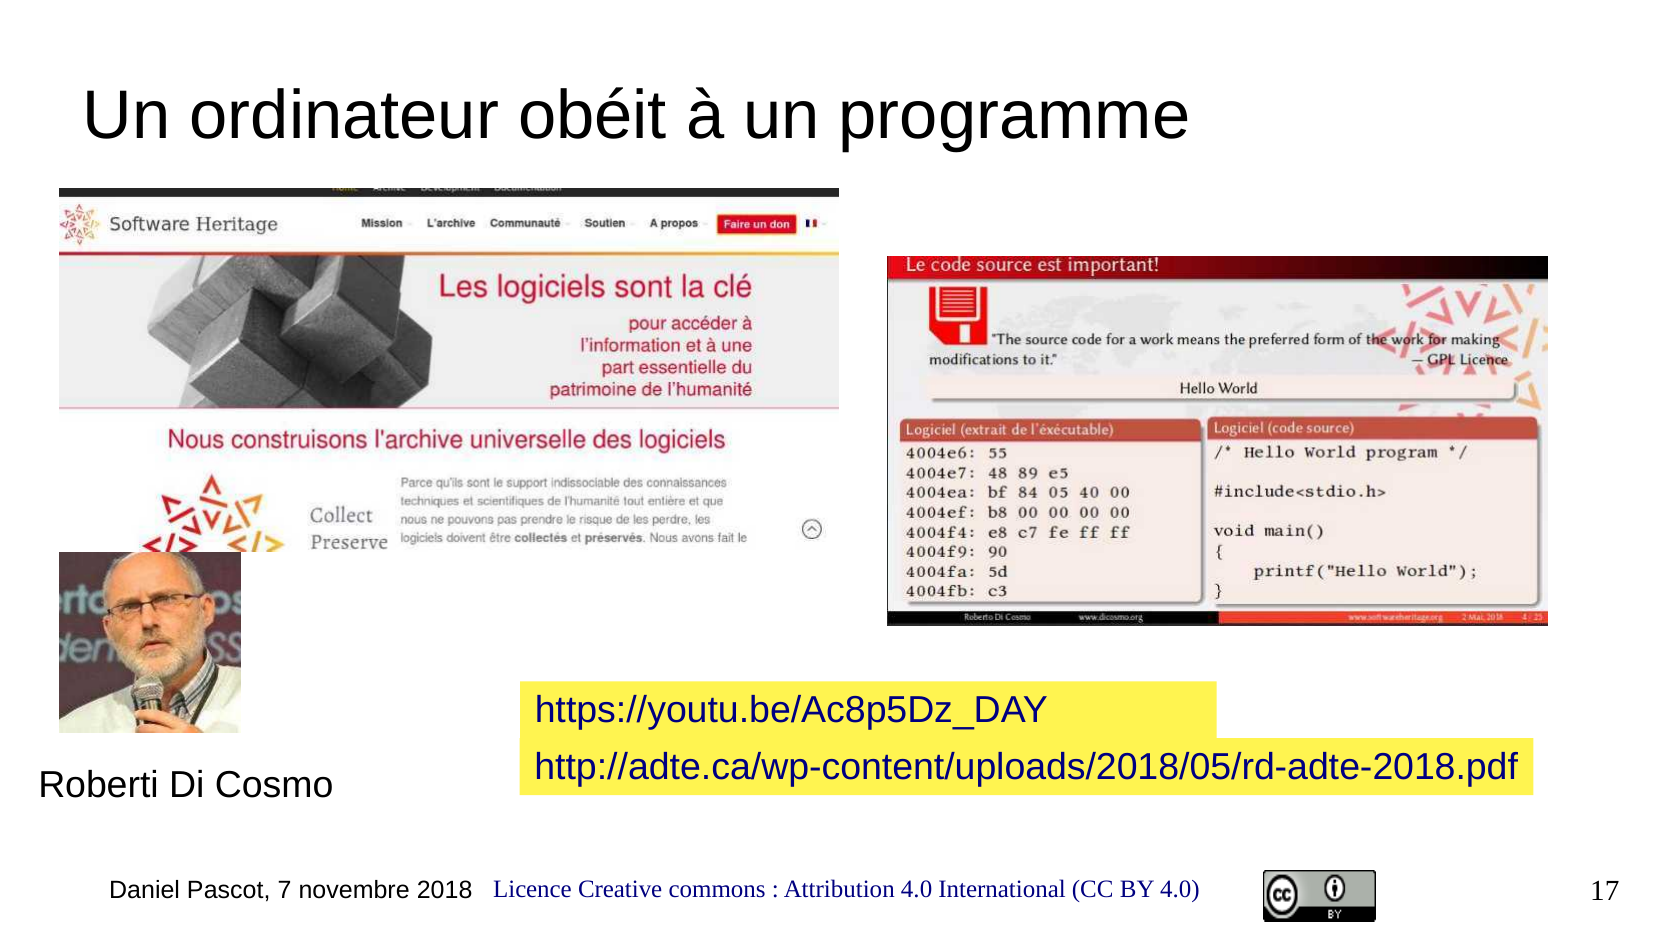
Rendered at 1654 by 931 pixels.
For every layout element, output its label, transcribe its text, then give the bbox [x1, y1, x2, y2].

text_box Roberti Di Cosmo [23, 755, 355, 827]
title Un ordinateur obéit à un programme [82, 37, 1571, 193]
text_box https://youtu.be/Ac8p5Dz_DAY [520, 681, 1217, 739]
picture [887, 256, 1548, 626]
text_box http://adte.ca/wp-content/uploads/2018/05/rd-adte-2018.pdf [519, 738, 1534, 796]
picture [1263, 870, 1376, 922]
picture [59, 188, 839, 733]
